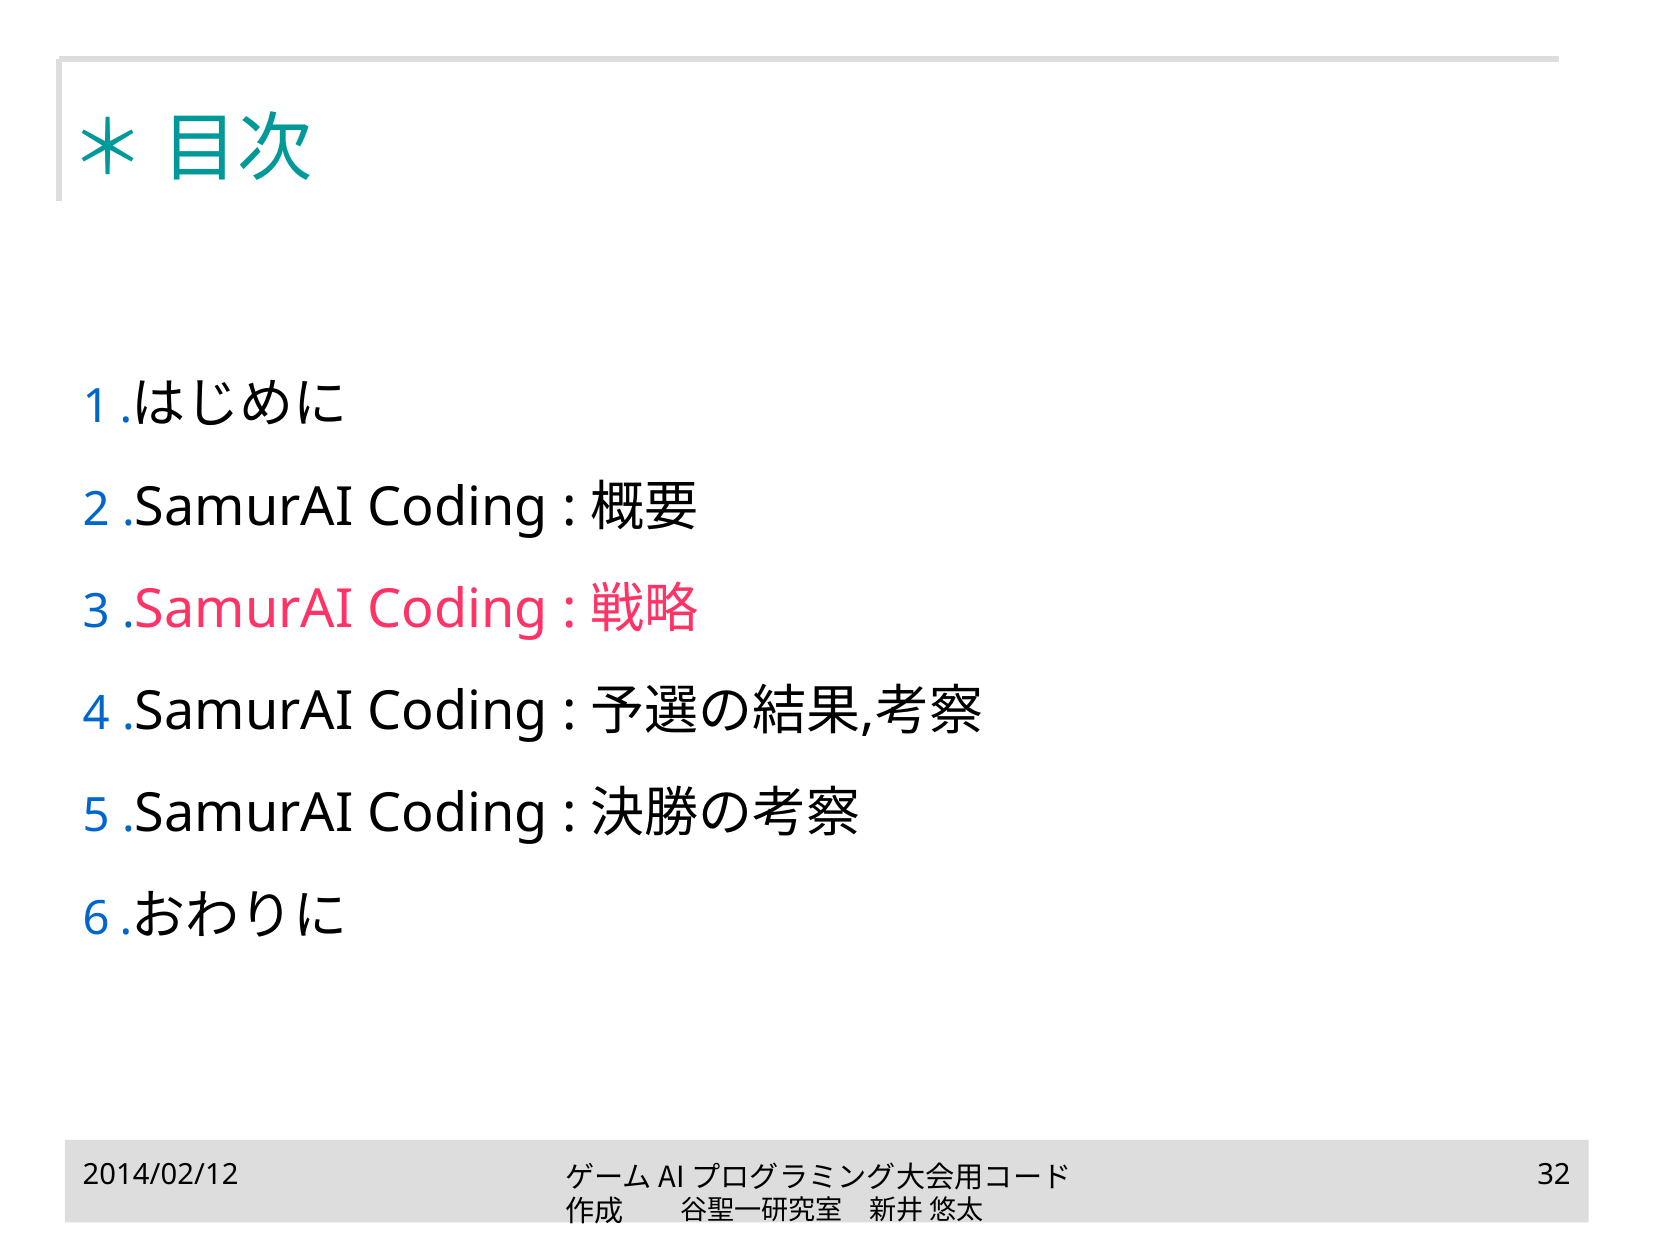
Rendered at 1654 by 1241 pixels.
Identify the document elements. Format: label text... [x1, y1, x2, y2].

title ＊ 目次 [70, 94, 1560, 189]
list はじめに SamurAI Coding : 概要 SamurAI Coding : 戦略 SamurAI Coding : 予選の結果,考察 SamurAI Coding : 決勝の考察 おわりに [82, 360, 1571, 951]
